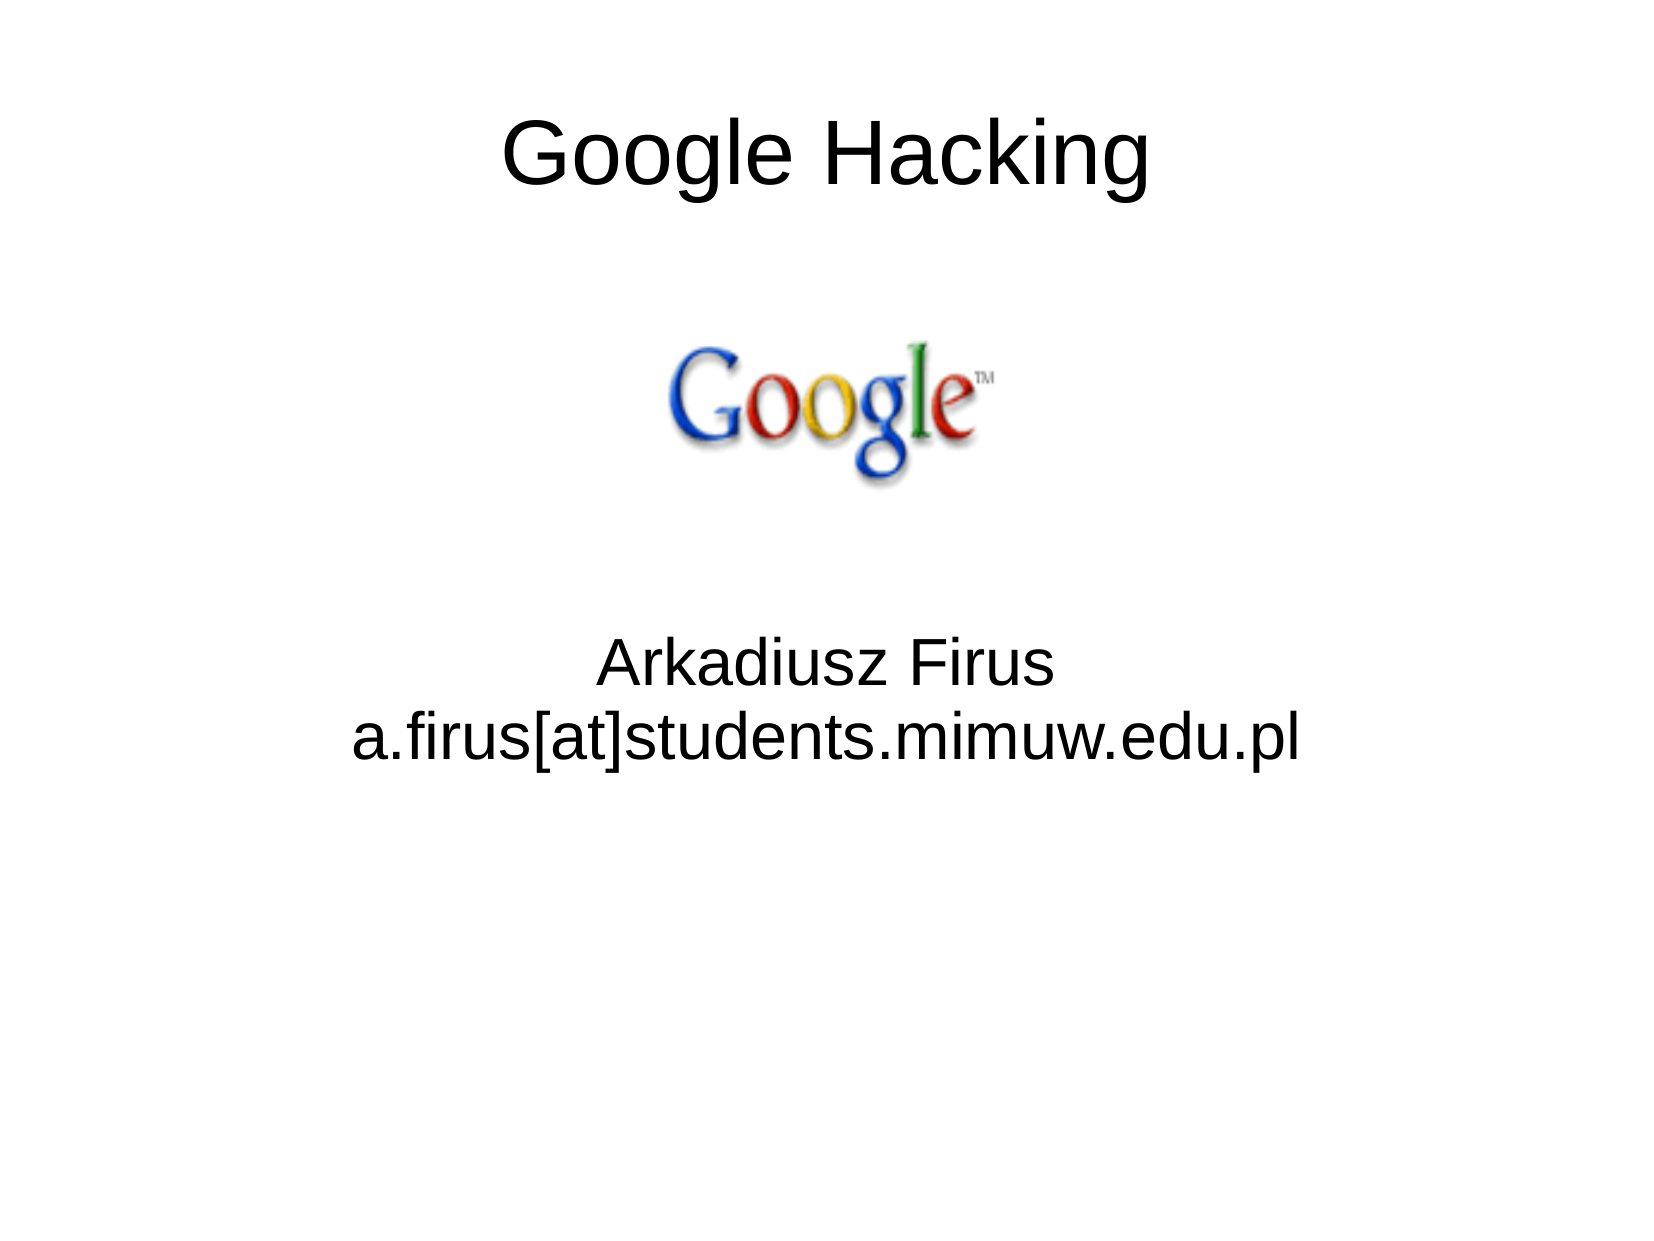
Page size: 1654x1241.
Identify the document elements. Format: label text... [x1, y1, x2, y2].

picture [662, 324, 1004, 502]
subtitle Arkadiusz Firus a.firus[at]students.mimuw.edu.pl [82, 290, 1571, 1109]
title Google Hacking [82, 49, 1571, 257]
